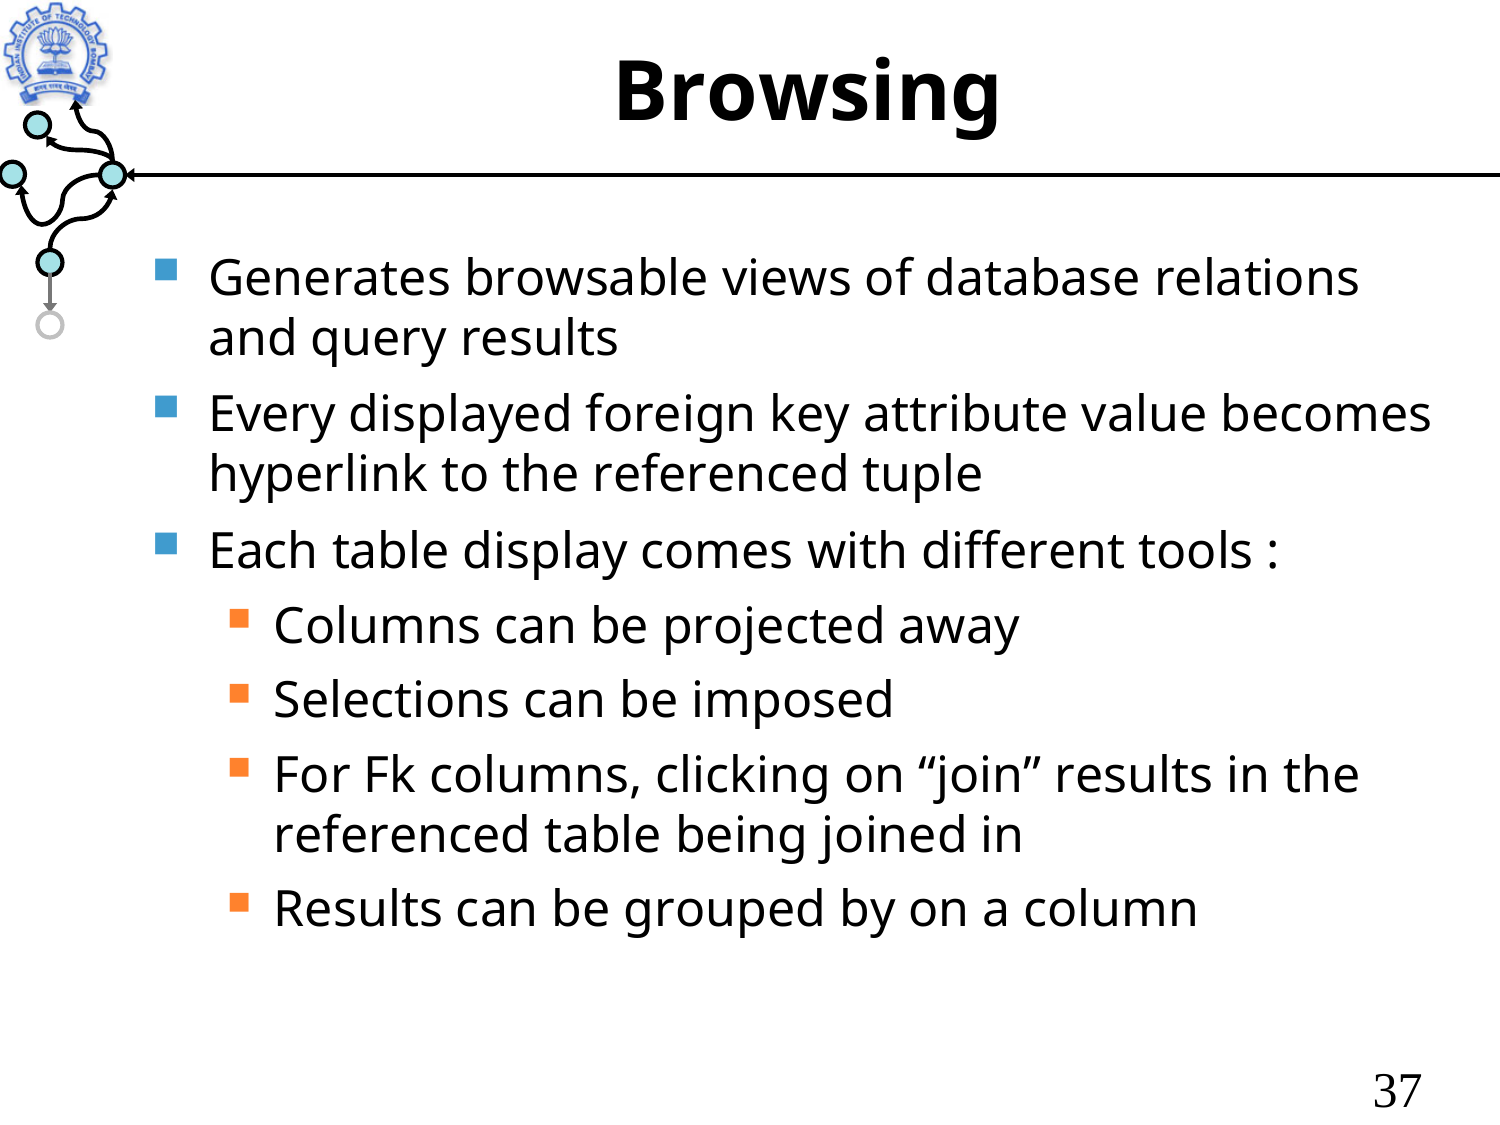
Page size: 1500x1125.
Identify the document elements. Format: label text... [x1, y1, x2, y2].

title Browsing [141, 12, 1476, 163]
picture [0, 0, 113, 106]
list Generates browsable views of database relations and query results Every displayed foreign key attribute value becomes hyperlink to the referenced tuple Each table display comes with different tools : Columns can be projected away Selections can be imposed For Fk columns, clicking on “join” results in the referenced table being joined in Results can be grouped by on a column [137, 237, 1450, 1063]
